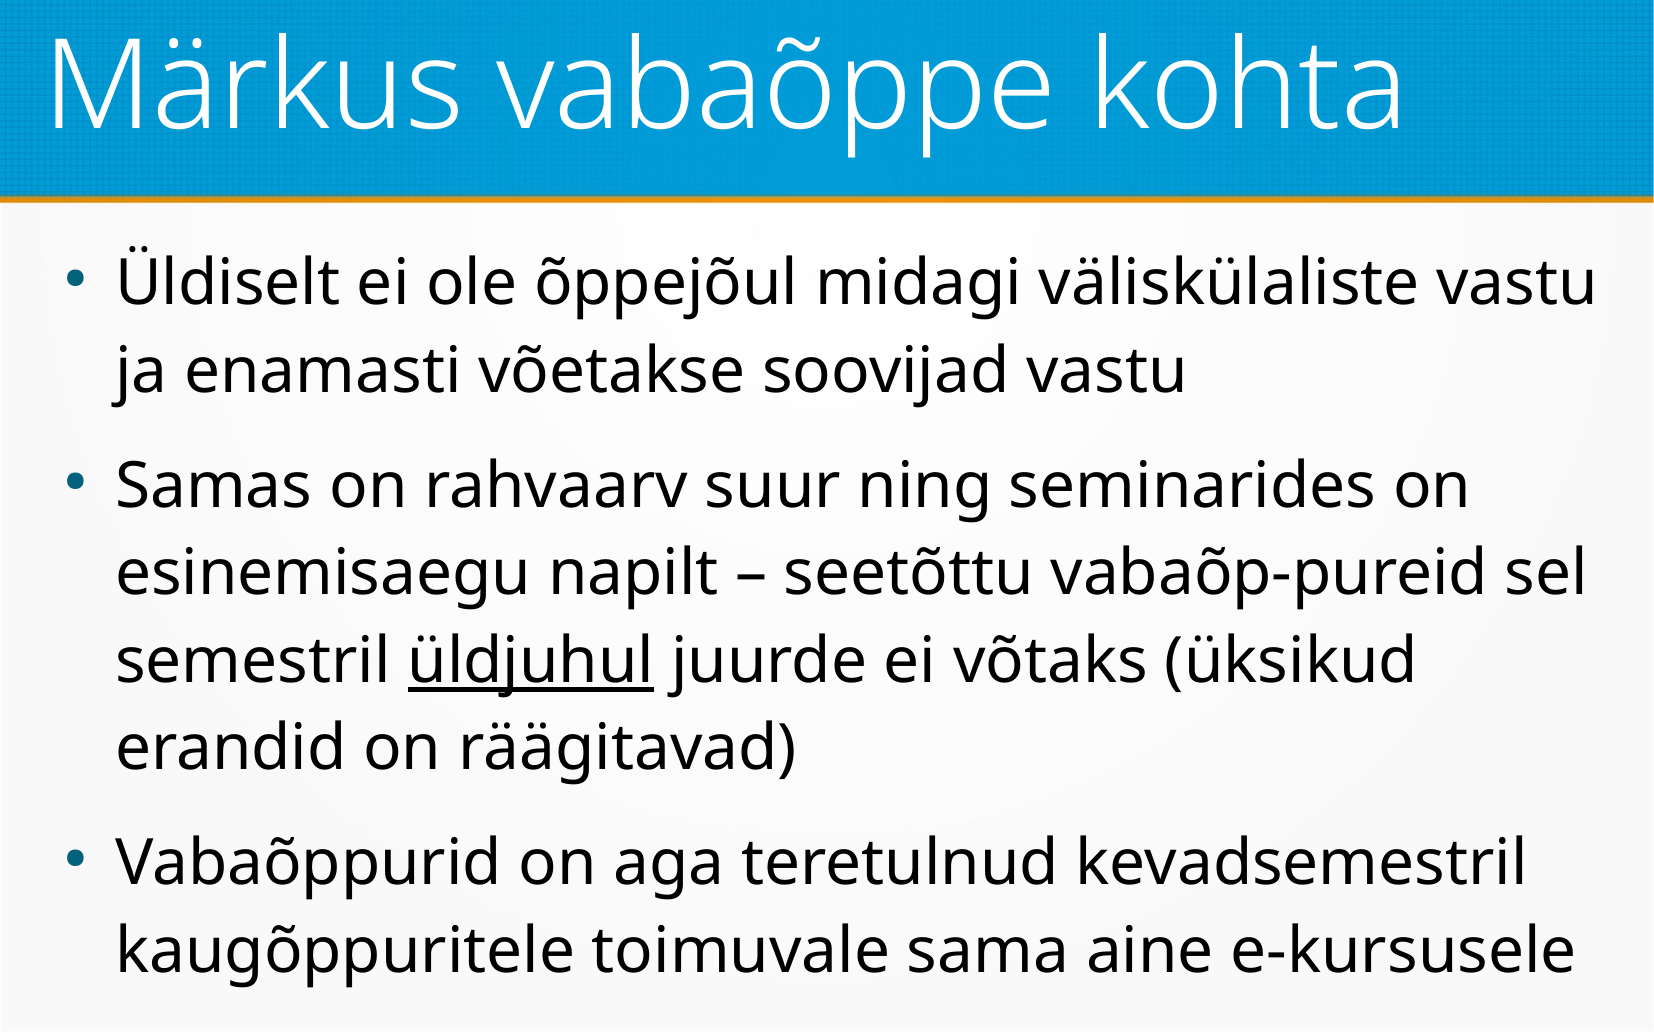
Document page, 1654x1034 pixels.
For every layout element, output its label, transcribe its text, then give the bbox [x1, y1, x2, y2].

list Üldiselt ei ole õppejõul midagi väliskülaliste vastu ja enamasti võetakse soovijad vastu Samas on rahvaarv suur ning seminarides on esinemisaegu napilt – seetõttu vabaõp-pureid sel semestril üldjuhul juurde ei võtaks (üksikud erandid on räägitavad) Vabaõppurid on aga teretulnud kevadsemestril kaugõppuritele toimuvale sama aine e-kursusele [47, 236, 1607, 1002]
title Märkus vabaõppe kohta [43, 0, 1619, 166]
picture [0, 195, 1654, 1034]
